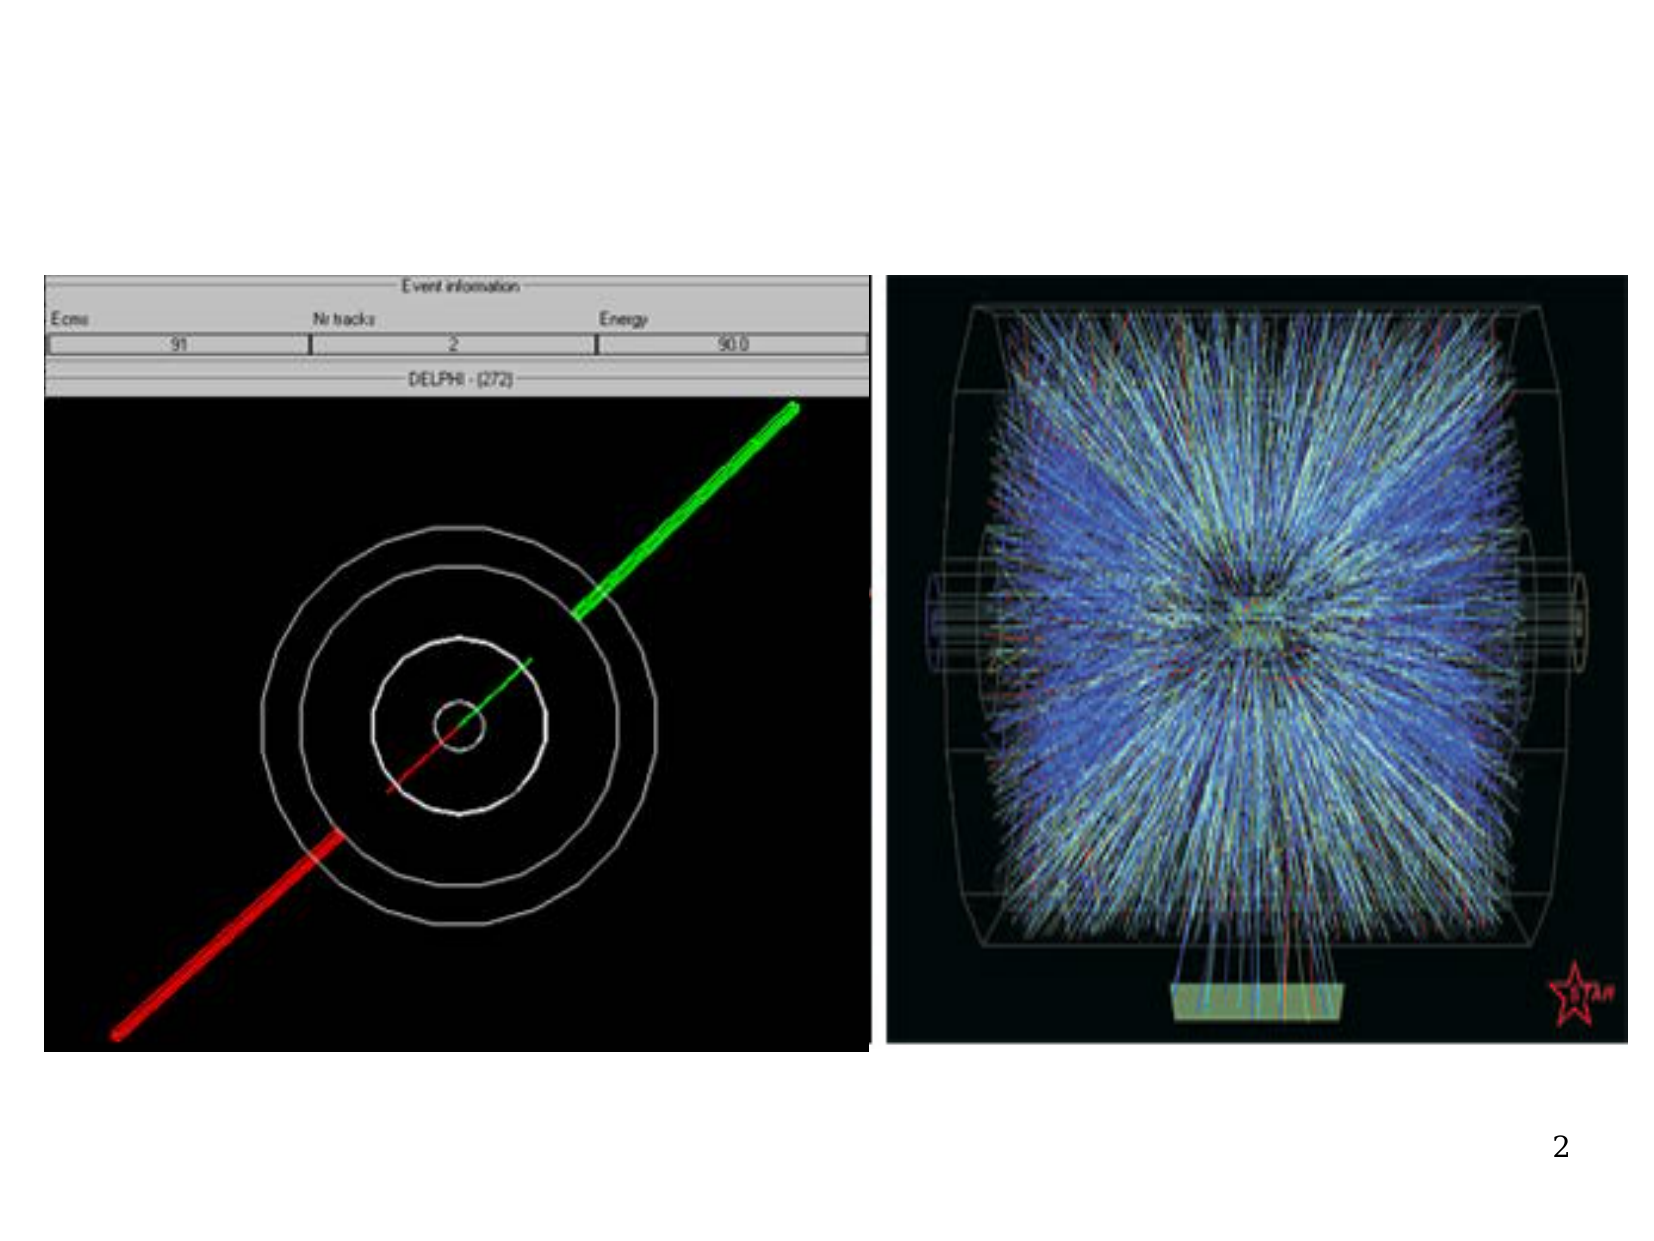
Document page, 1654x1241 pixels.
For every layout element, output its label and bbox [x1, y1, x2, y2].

picture [44, 275, 1628, 1052]
